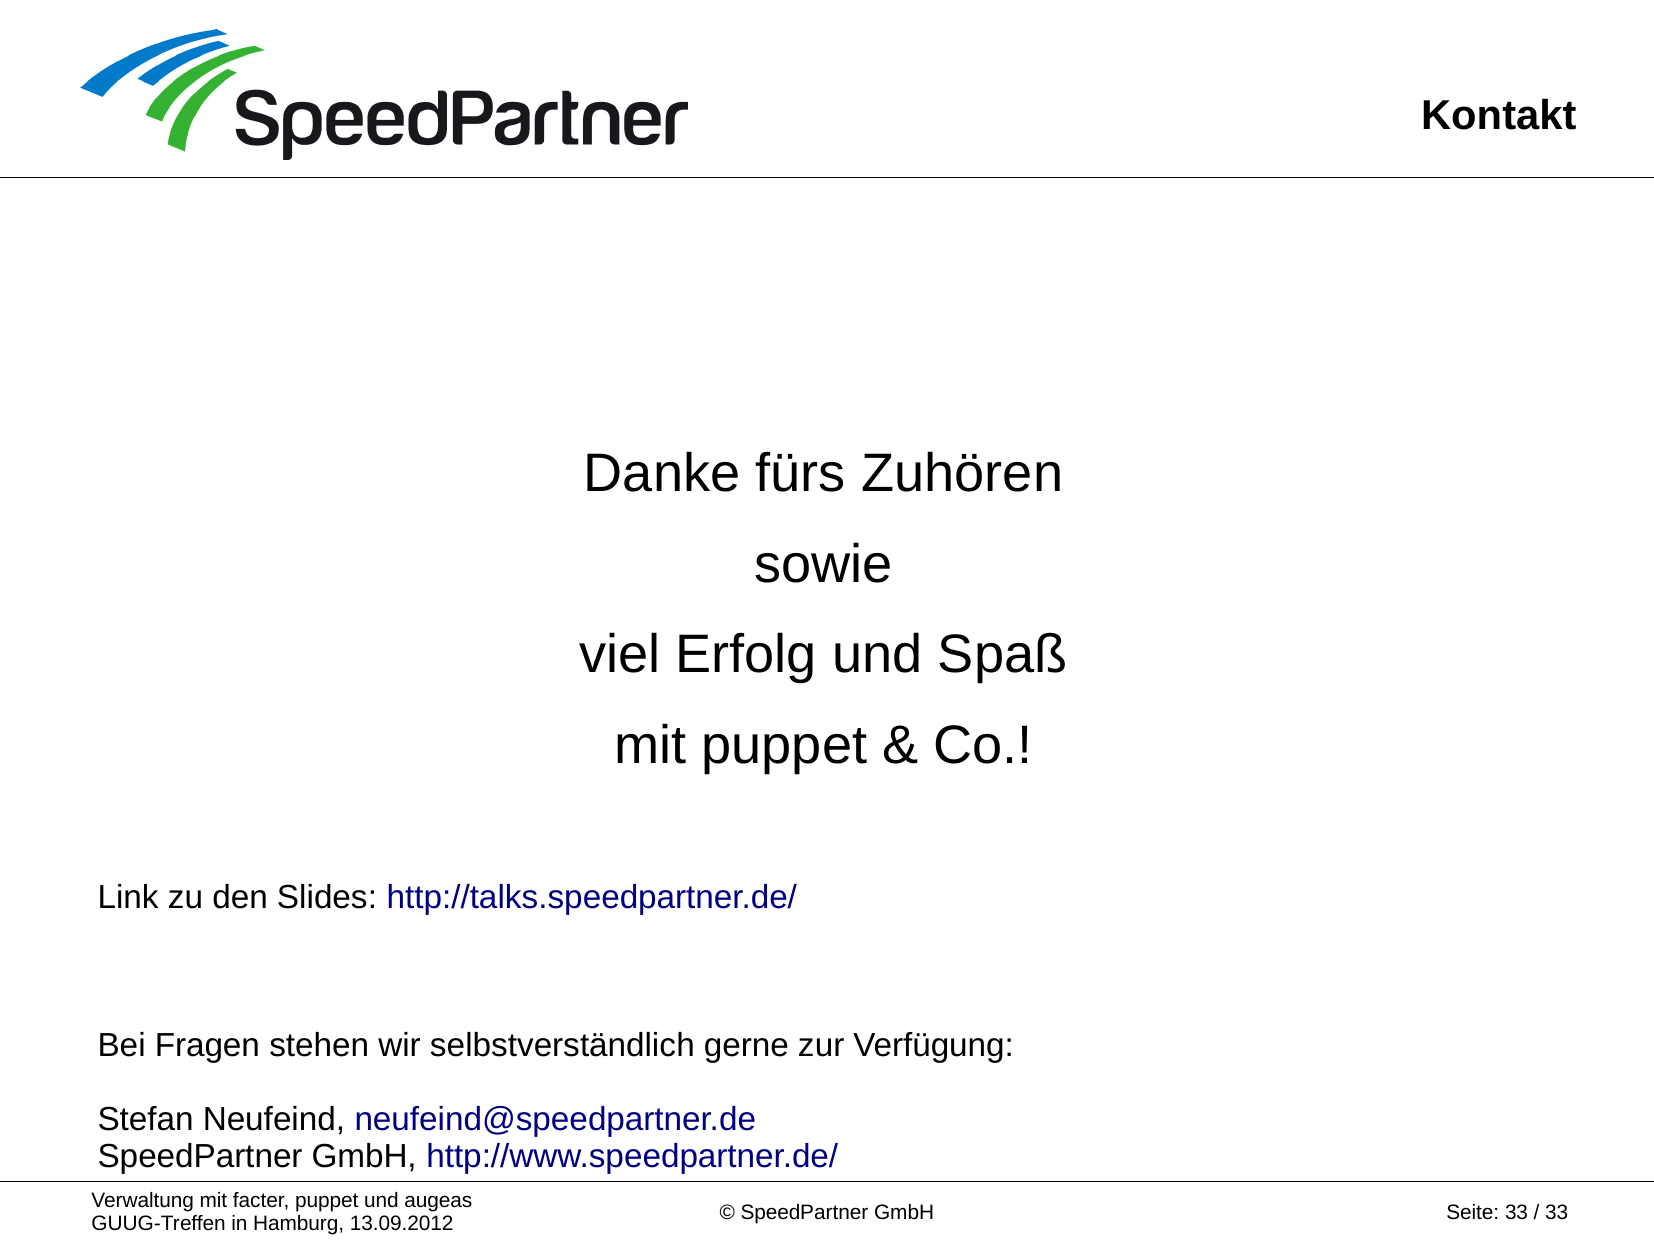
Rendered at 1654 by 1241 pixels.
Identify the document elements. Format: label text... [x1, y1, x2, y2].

title Kontakt [602, 70, 1577, 160]
text_box Danke fürs Zuhören sowie viel Erfolg und Spaß mit puppet & Co.! Link zu den Slides: http://talks.speedpartner.de/ Bei Fragen stehen wir selbstverständlich gerne zur Verfügung: Stefan Neufeind, neufeind@speedpartner.de SpeedPartner GmbH, http://www.speedpartner.de/ [82, 253, 1565, 1183]
picture [80, 29, 688, 160]
